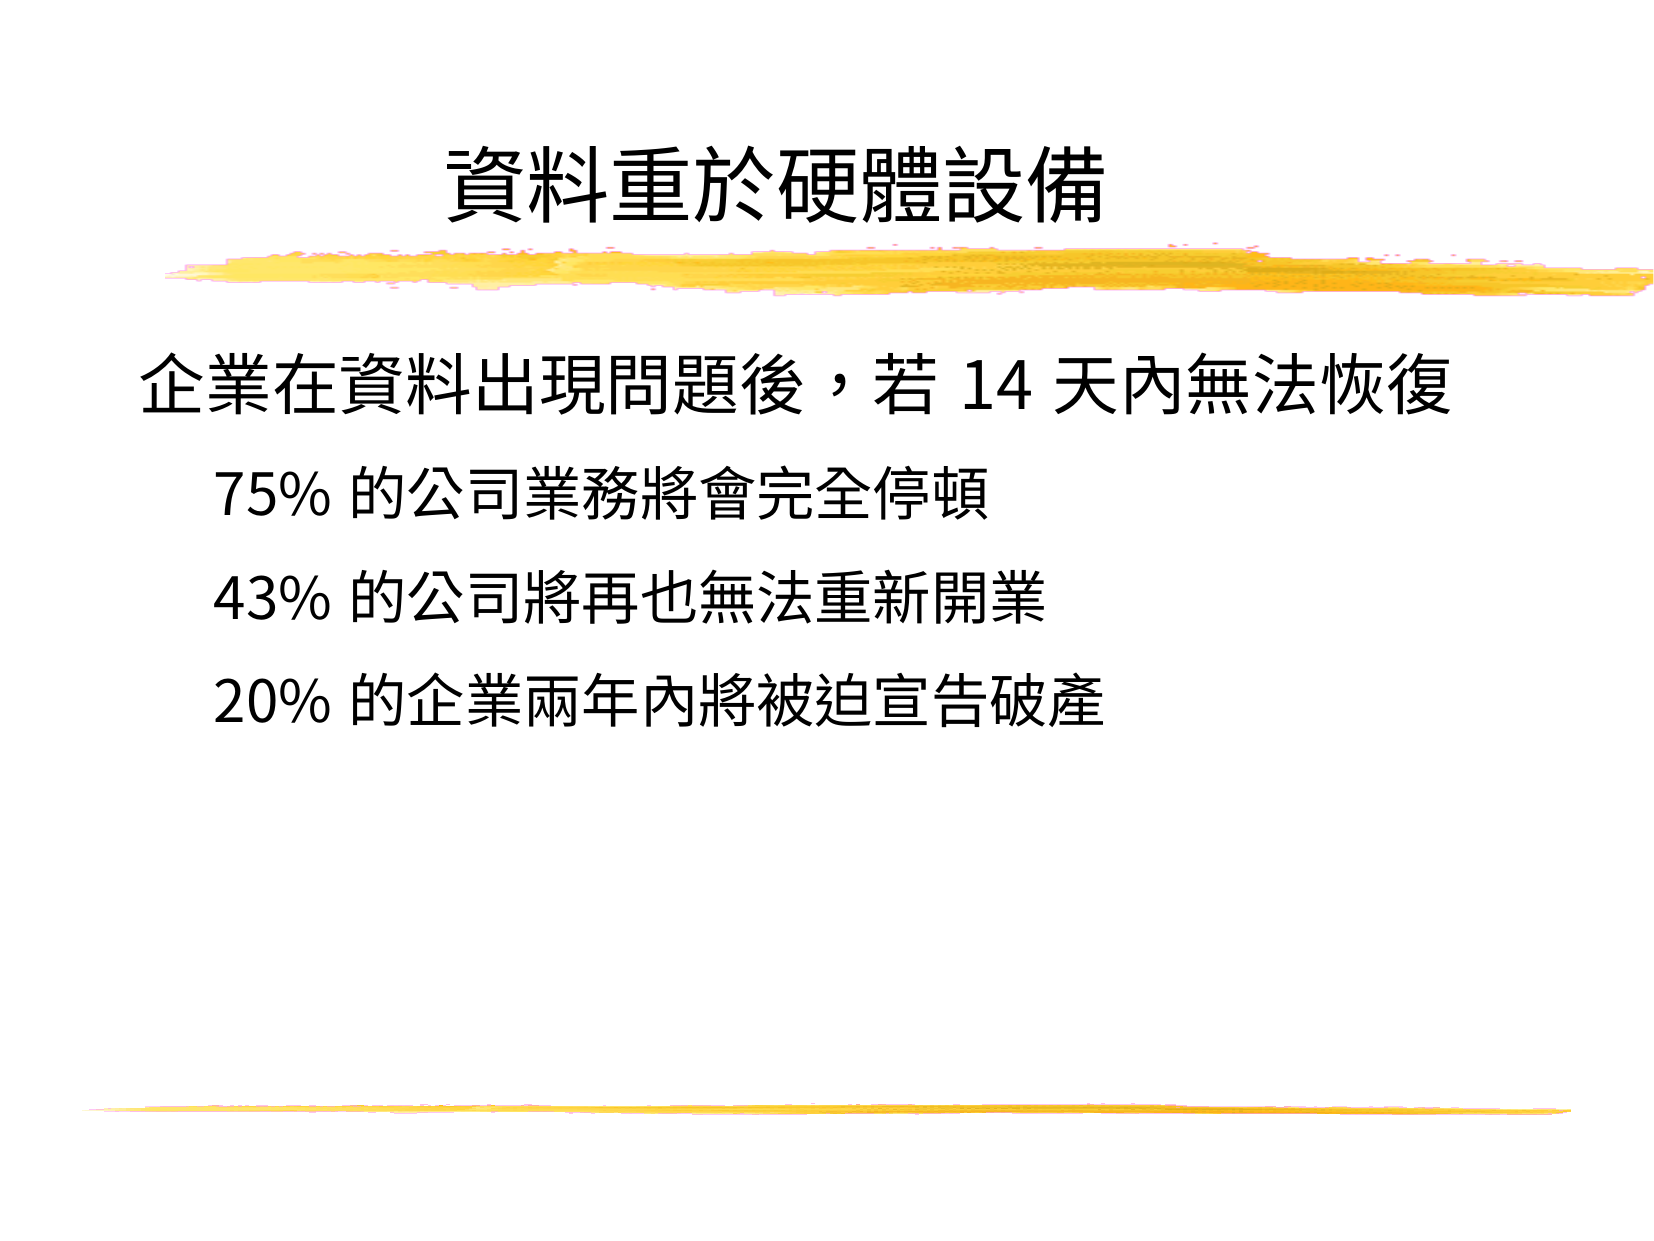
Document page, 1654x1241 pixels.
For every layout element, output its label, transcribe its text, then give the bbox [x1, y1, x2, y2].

picture [165, 237, 1654, 308]
title 資料重於硬體設備 [73, 41, 1479, 249]
list 企業在資料出現問題後，若14天內無法恢復 75%的公司業務將會完全停頓 43%的公司將再也無法重新開業 20%的企業兩年內將被迫宣告破產 [124, 316, 1530, 1061]
picture [82, 1102, 1571, 1117]
